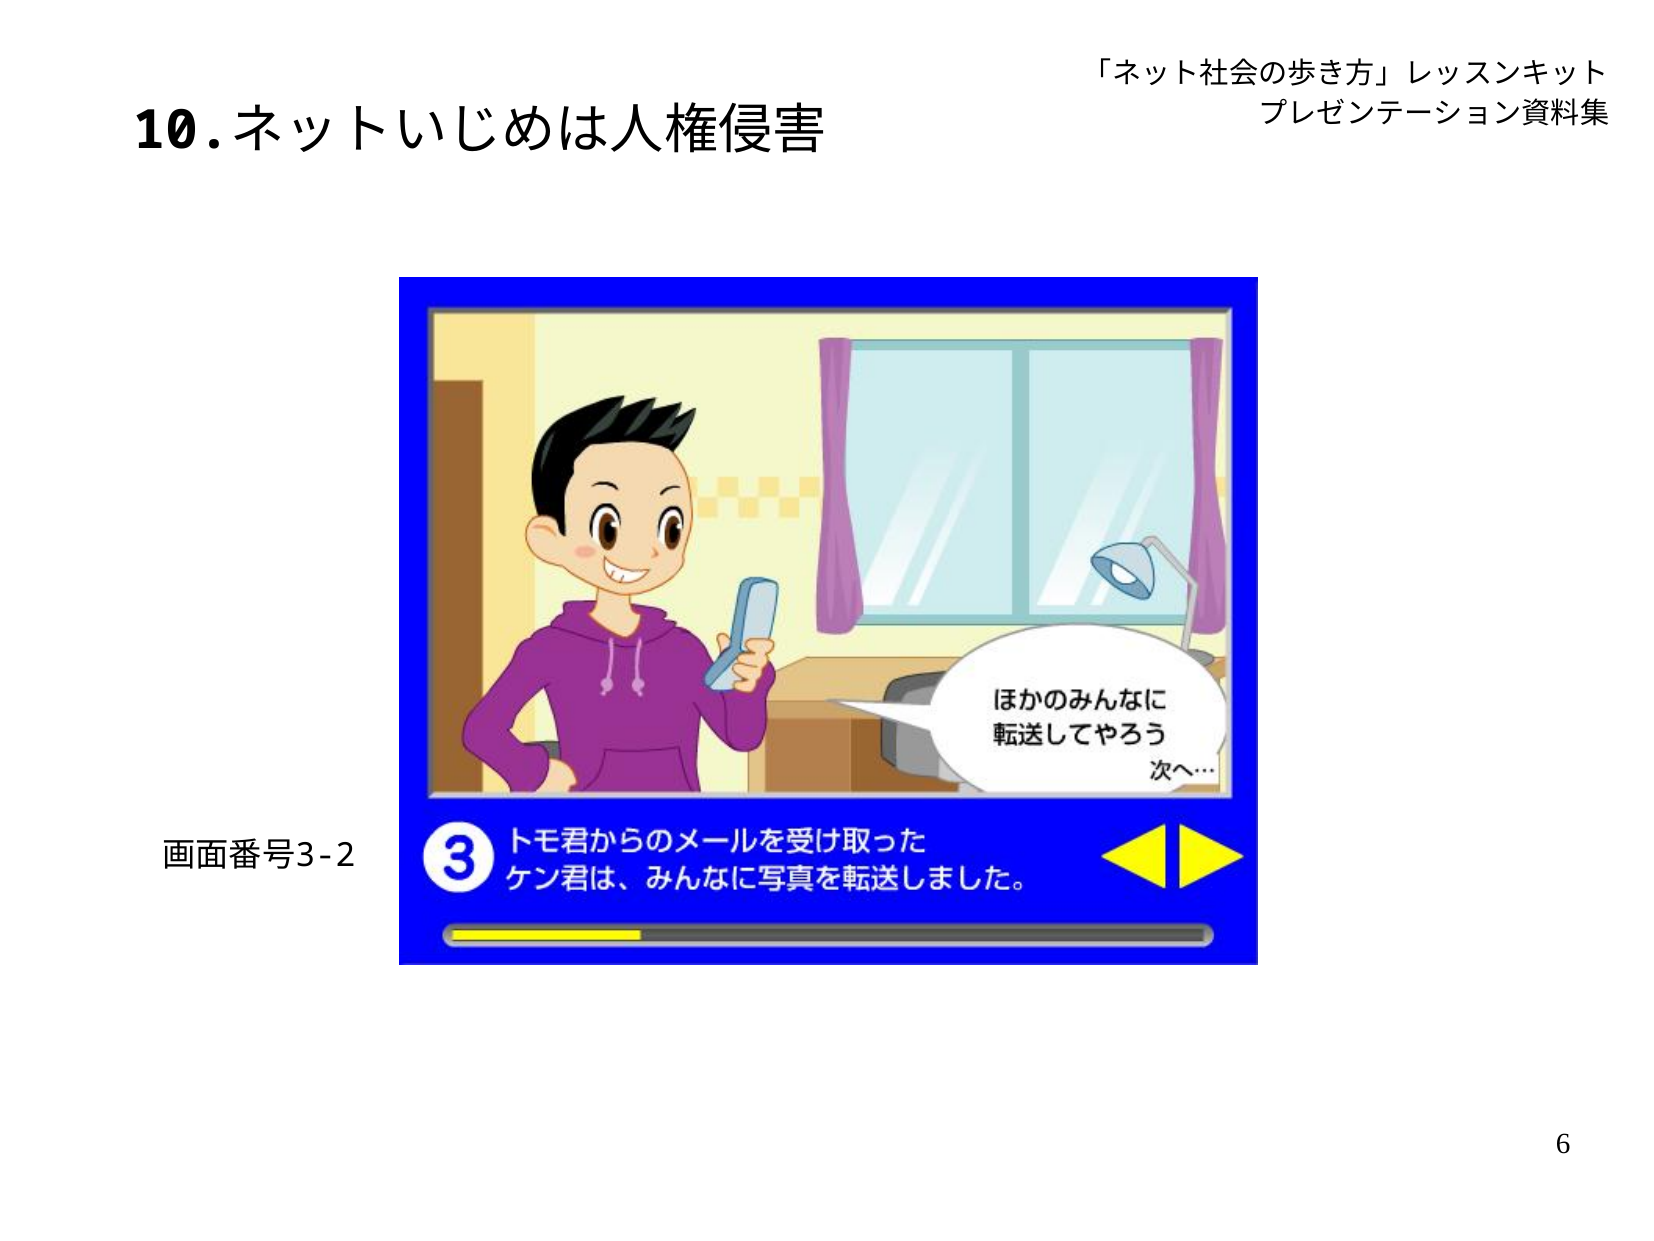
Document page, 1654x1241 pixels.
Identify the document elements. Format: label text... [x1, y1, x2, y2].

text_box 10.ネットいじめは人権侵害 [118, 88, 1093, 169]
picture [399, 277, 1258, 965]
text_box 「ネット社会の歩き方」レッスンキット プレゼンテーション資料集 [1062, 44, 1625, 139]
text_box 画面番号3-2 [147, 826, 384, 882]
